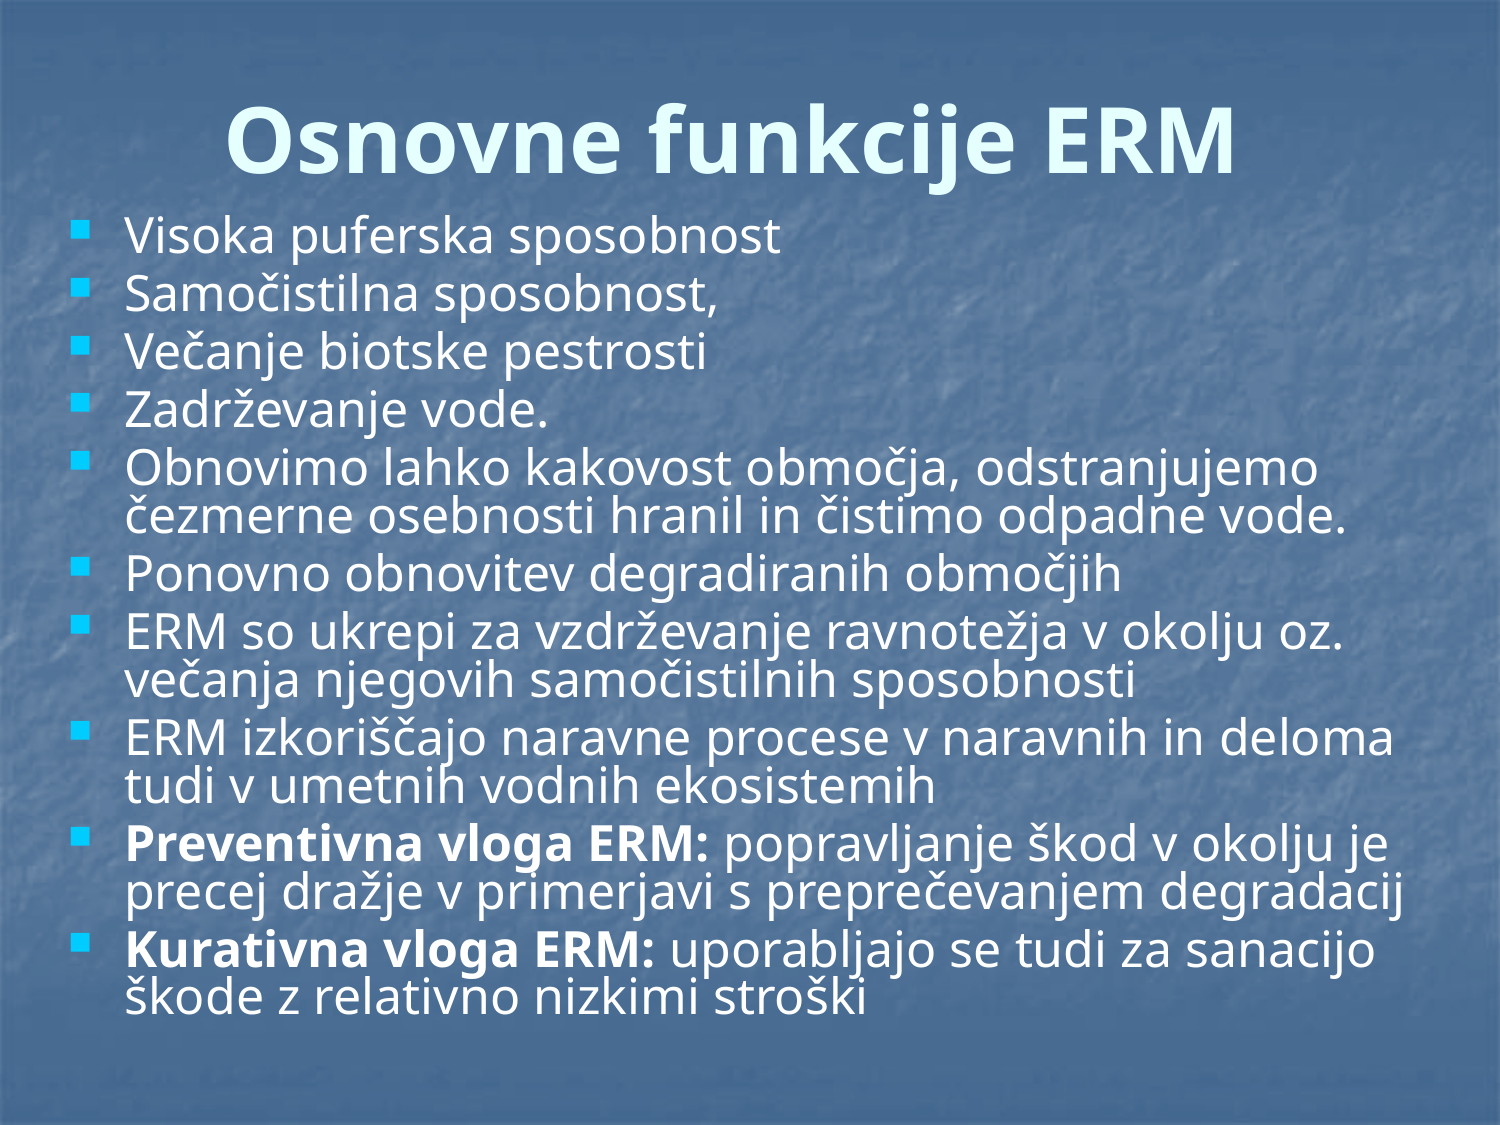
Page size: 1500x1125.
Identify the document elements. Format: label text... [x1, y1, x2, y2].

picture [0, 0, 1500, 1125]
list Visoka puferska sposobnost Samočistilna sposobnost, Večanje biotske pestrosti Zadrževanje vode. Obnovimo lahko kakovost območja, odstranjujemo čezmerne osebnosti hranil in čistimo odpadne vode. Ponovno obnovitev degradiranih območjih ERM so ukrepi za vzdrževanje ravnotežja v okolju oz. večanja njegovih samočistilnih sposobnosti ERM izkoriščajo naravne procese v naravnih in deloma tudi v umetnih vodnih ekosistemih Preventivna vloga ERM: popravljanje škod v okolju je precej dražje v primerjavi s preprečevanjem degradacij Kurativna vloga ERM: uporabljajo se tudi za sanacijo škode z relativno nizkimi stroški [53, 208, 1459, 1125]
title Osnovne funkcije ERM [147, 66, 1317, 208]
